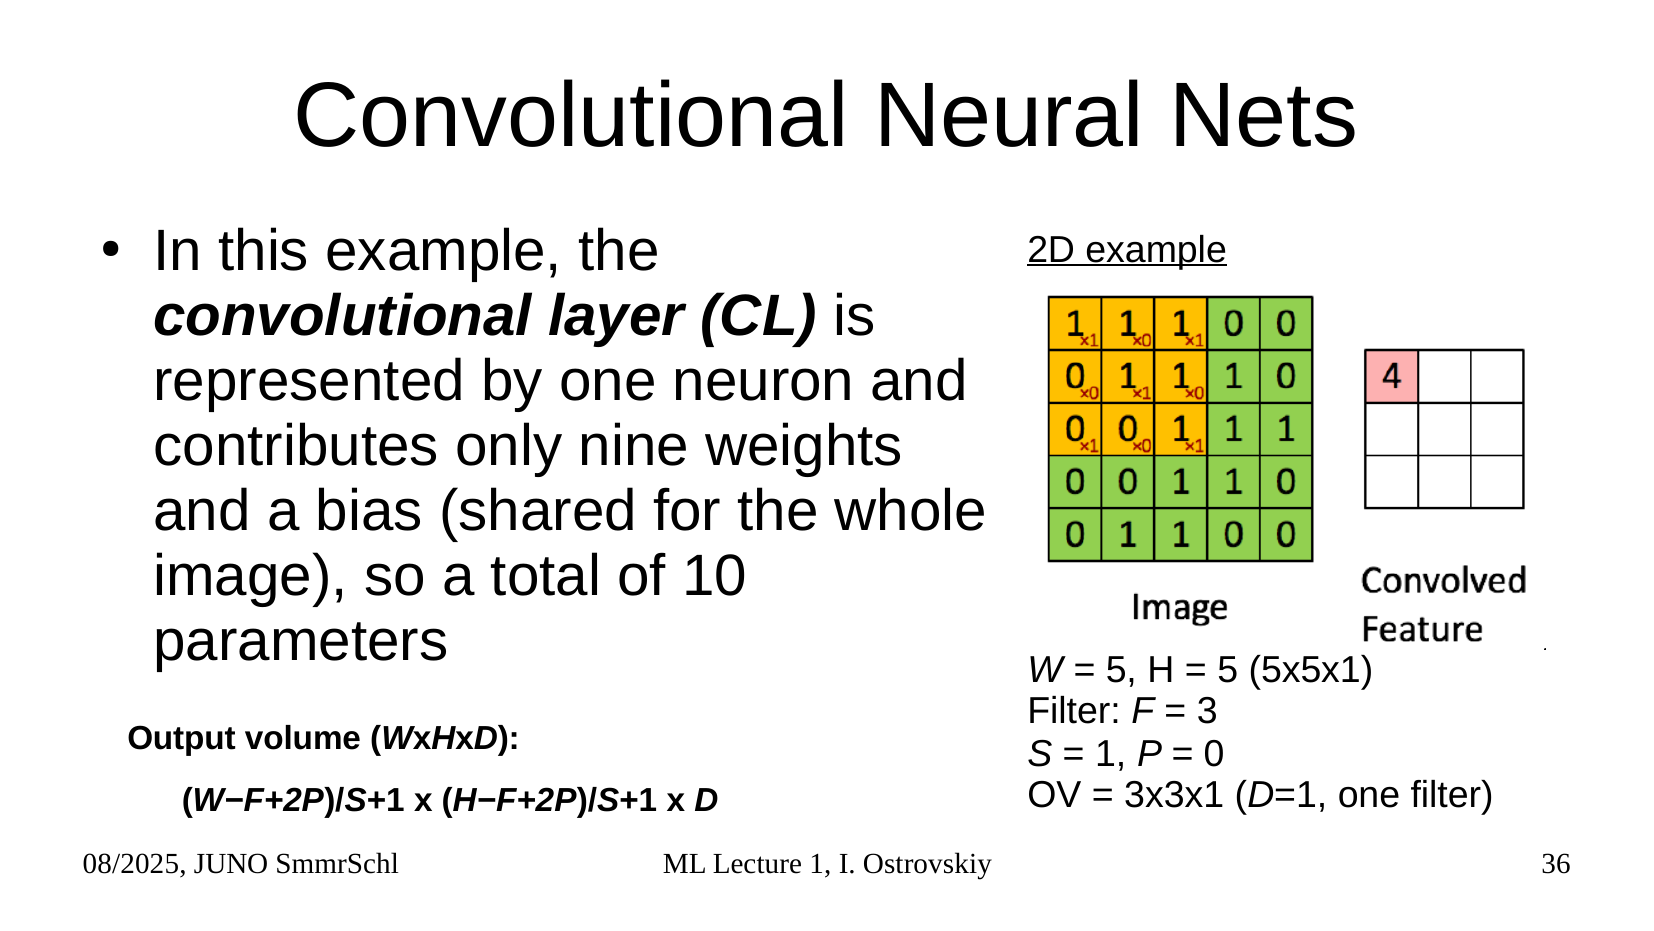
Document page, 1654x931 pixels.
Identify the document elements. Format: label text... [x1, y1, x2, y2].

list In this example, the convolutional layer (CL) is represented by one neuron and contributes only nine weights and a bias (shared for the whole image), so a total of 10 parameters [82, 217, 1013, 758]
picture [1033, 286, 1546, 651]
text_box 2D example W = 5, H = 5 (5x5x1) Filter: F = 3 S = 1, P = 0 OV = 3x3x1 (D=1, one filter) [1012, 220, 1576, 908]
text_box Output volume (WxHxD): (W−F+2P)/S+1 x (H−F+2P)/S+1 x D [112, 712, 788, 875]
title Convolutional Neural Nets [82, 37, 1571, 193]
